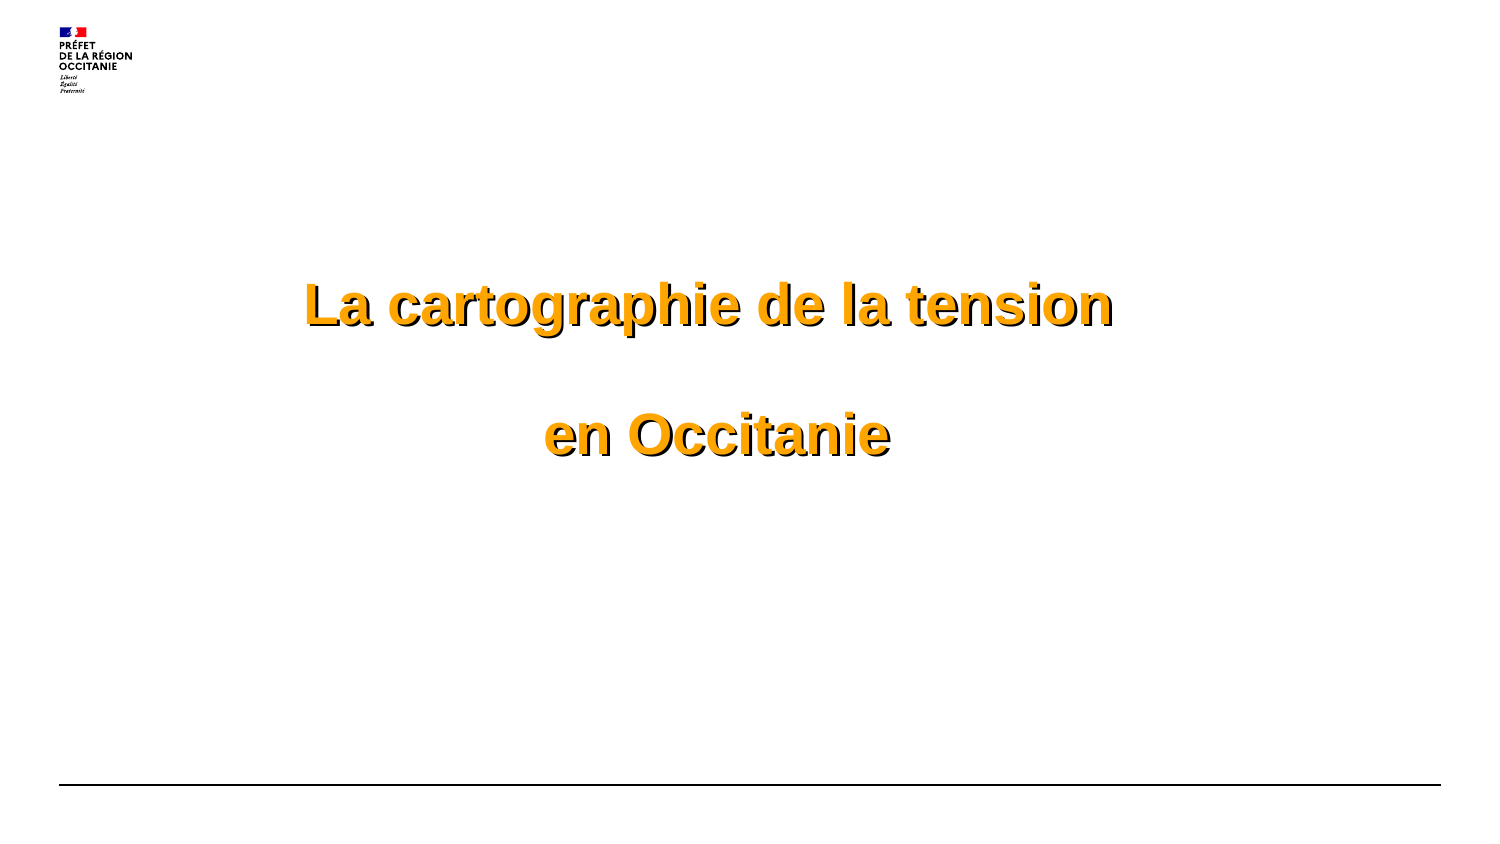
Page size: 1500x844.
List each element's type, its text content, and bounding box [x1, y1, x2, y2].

title La cartographie de la tension en Occitanie [47, 206, 1371, 532]
